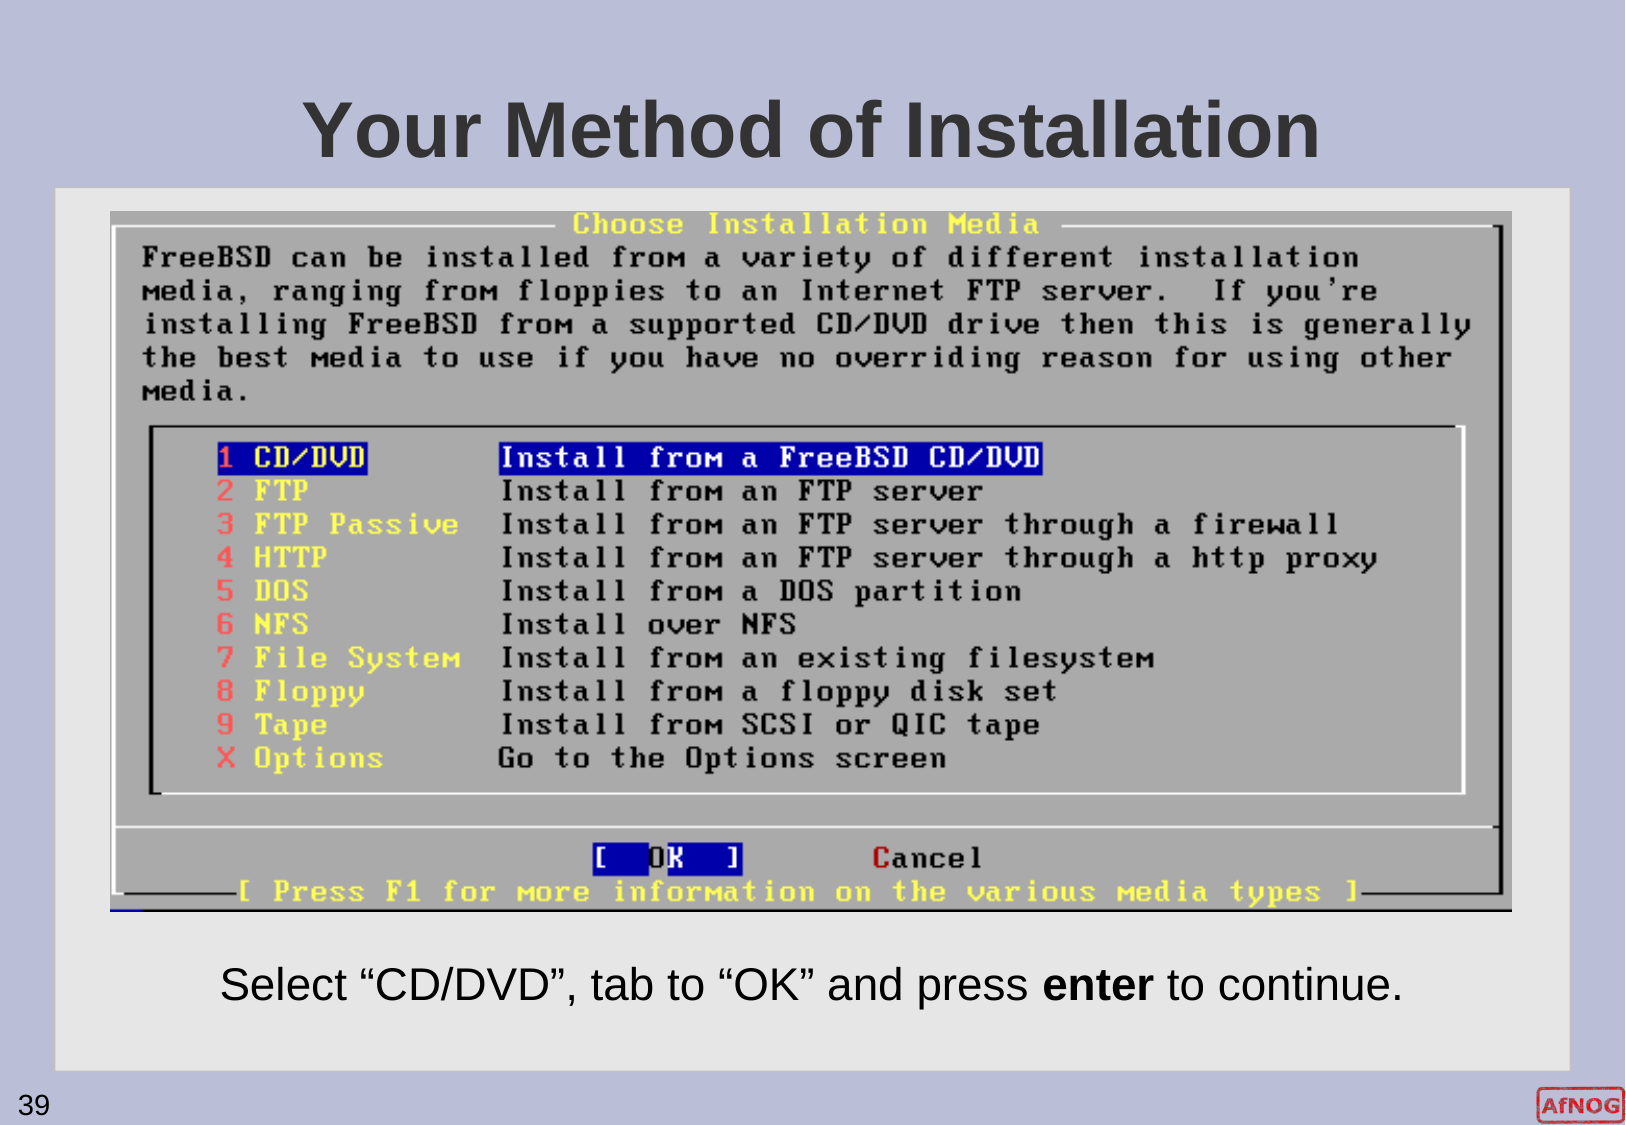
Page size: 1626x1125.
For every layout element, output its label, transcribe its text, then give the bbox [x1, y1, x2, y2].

picture [110, 211, 1512, 912]
text_box Select “CD/DVD”, tab to “OK” and press enter to continue. [88, 950, 1536, 1067]
title Your Method of Installation [54, 44, 1571, 215]
picture [1535, 1085, 1626, 1125]
